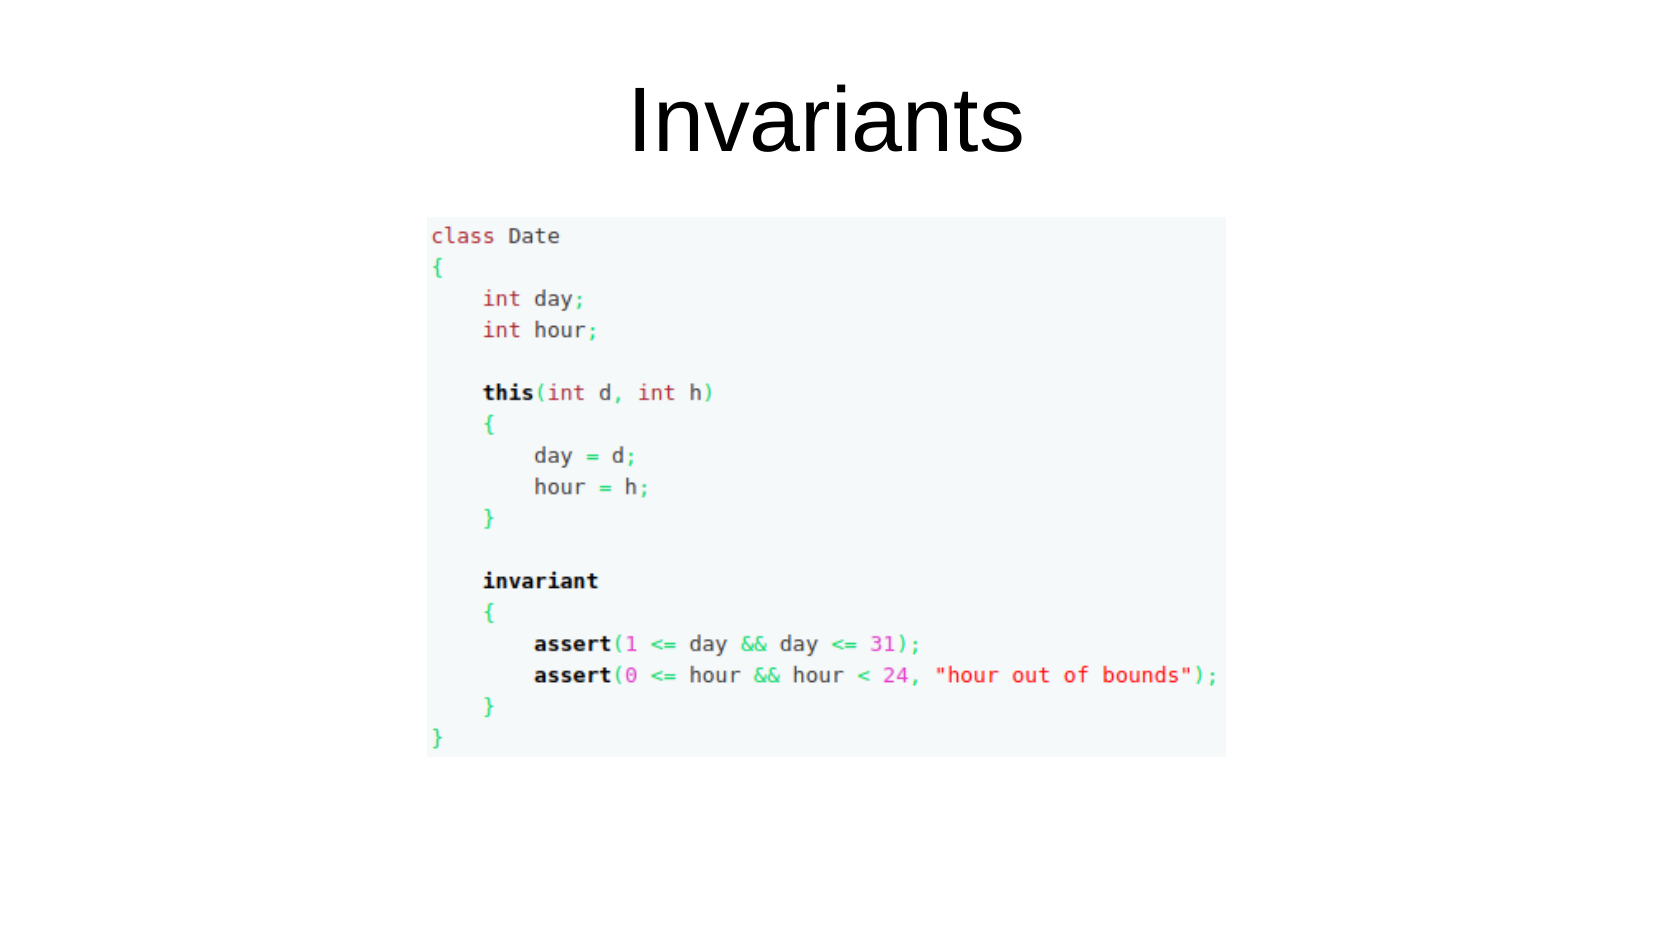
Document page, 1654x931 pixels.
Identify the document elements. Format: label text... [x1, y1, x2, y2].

picture [427, 217, 1226, 757]
title Invariants [82, 37, 1571, 193]
